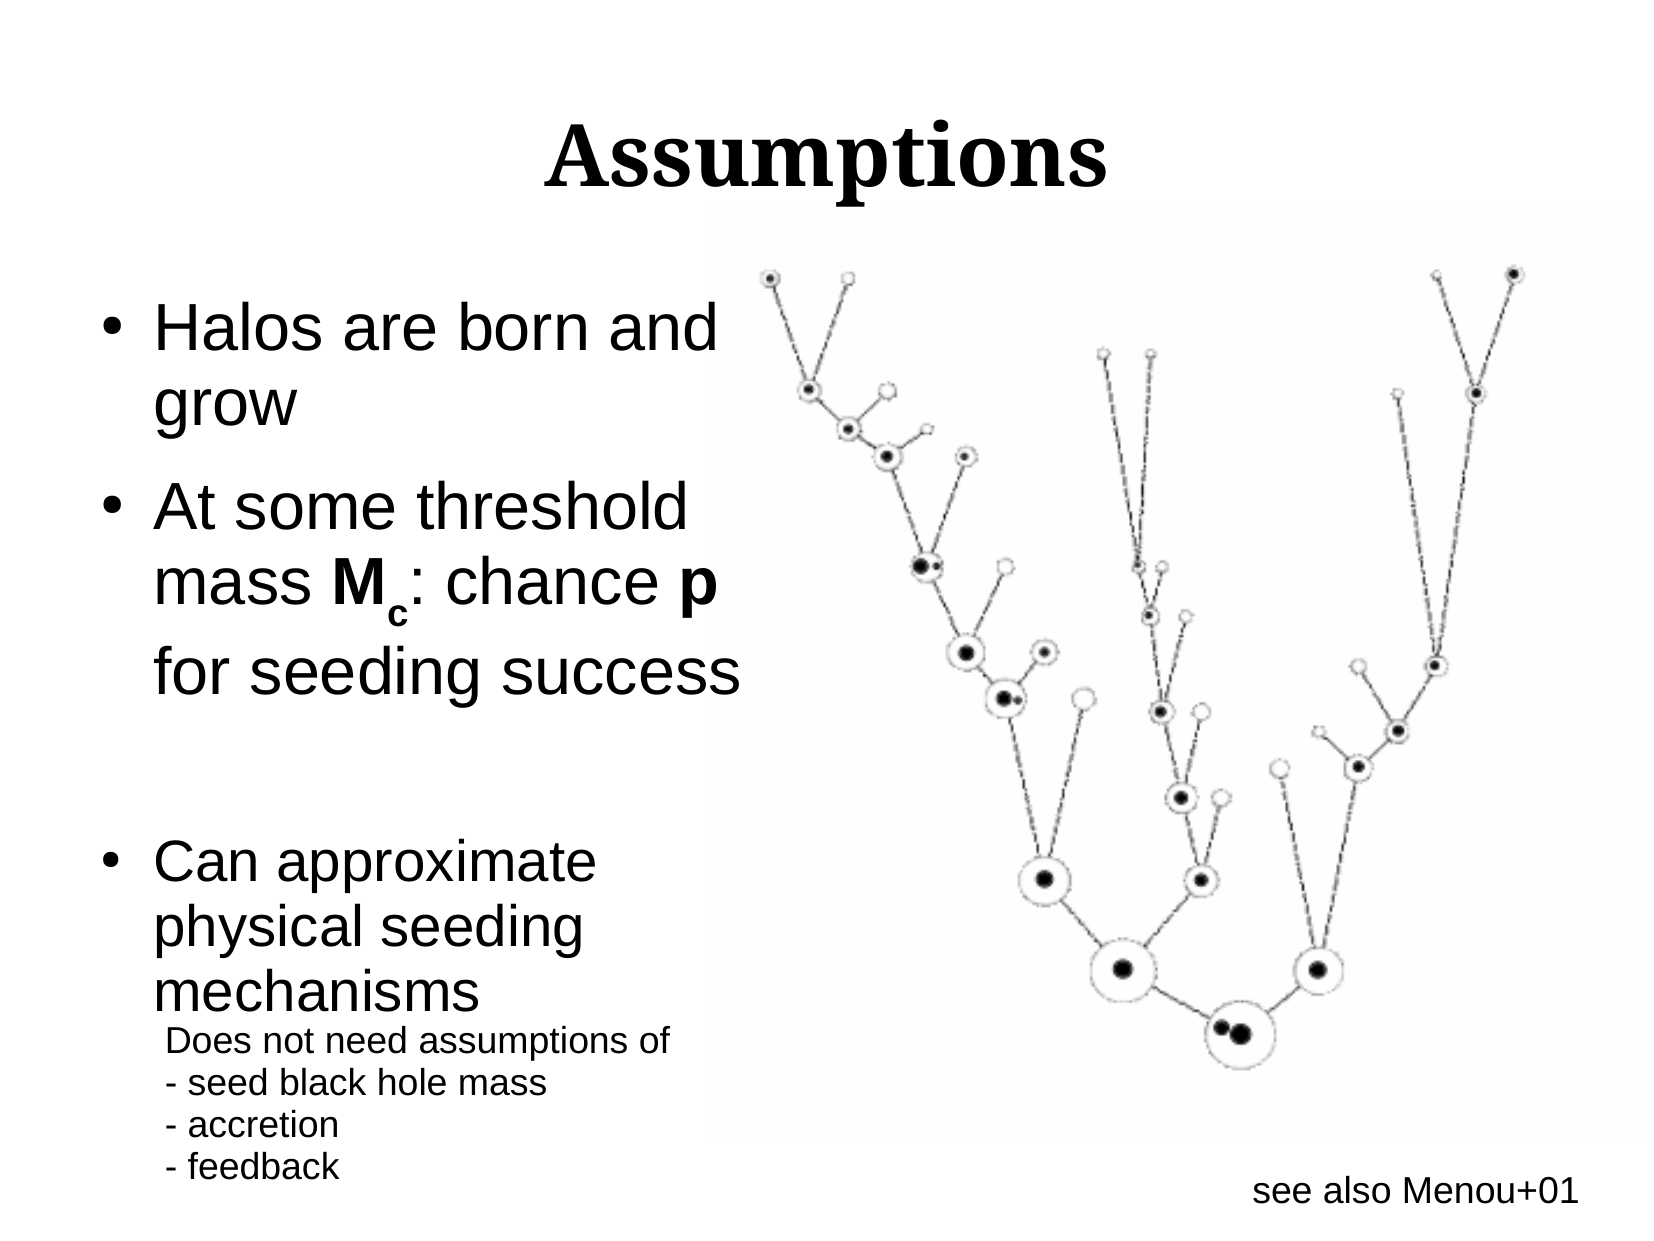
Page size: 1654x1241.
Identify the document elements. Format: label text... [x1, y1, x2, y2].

title Assumptions [82, 49, 1571, 257]
text_box Does not need assumptions of - seed black hole mass - accretion - feedback [150, 1012, 826, 1238]
text_box see also Menou+01 [1237, 1162, 1613, 1220]
list Halos are born and grow At some threshold mass Mc: chance p for seeding success Can approximate physical seeding mechanisms [82, 290, 788, 1163]
picture [709, 205, 1654, 1143]
